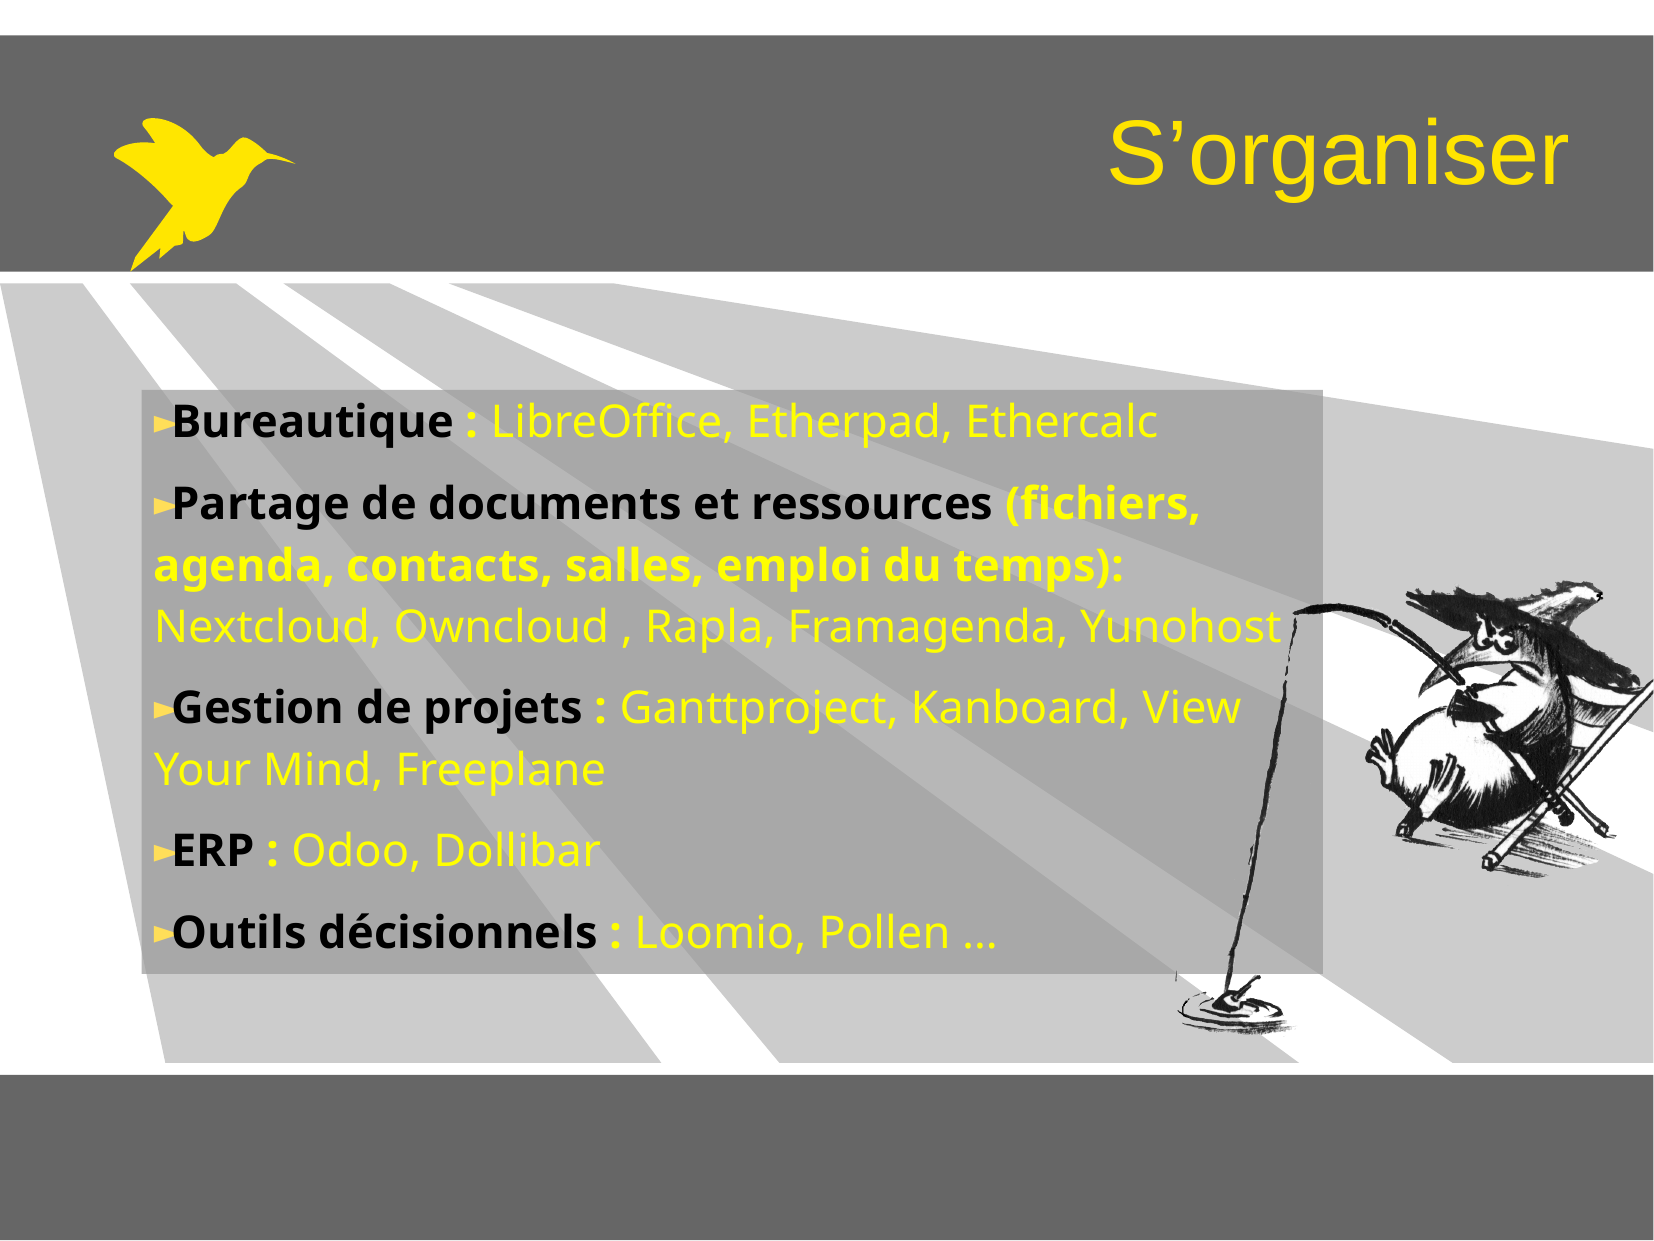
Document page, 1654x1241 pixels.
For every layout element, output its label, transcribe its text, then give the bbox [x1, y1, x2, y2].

picture [1169, 543, 1654, 1103]
title S’organiser [283, 49, 1571, 257]
list Bureautique : LibreOffice, Etherpad, Ethercalc Partage de documents et ressources (fichiers, agenda, contacts, salles, emploi du temps): Nextcloud, Owncloud , Rapla, Framagenda, Yunohost Gestion de projets : Ganttproject, Kanboard, View Your Mind, Freeplane ERP : Odoo, Dollibar Outils décisionnels : Loomio, Pollen … [141, 389, 1323, 974]
